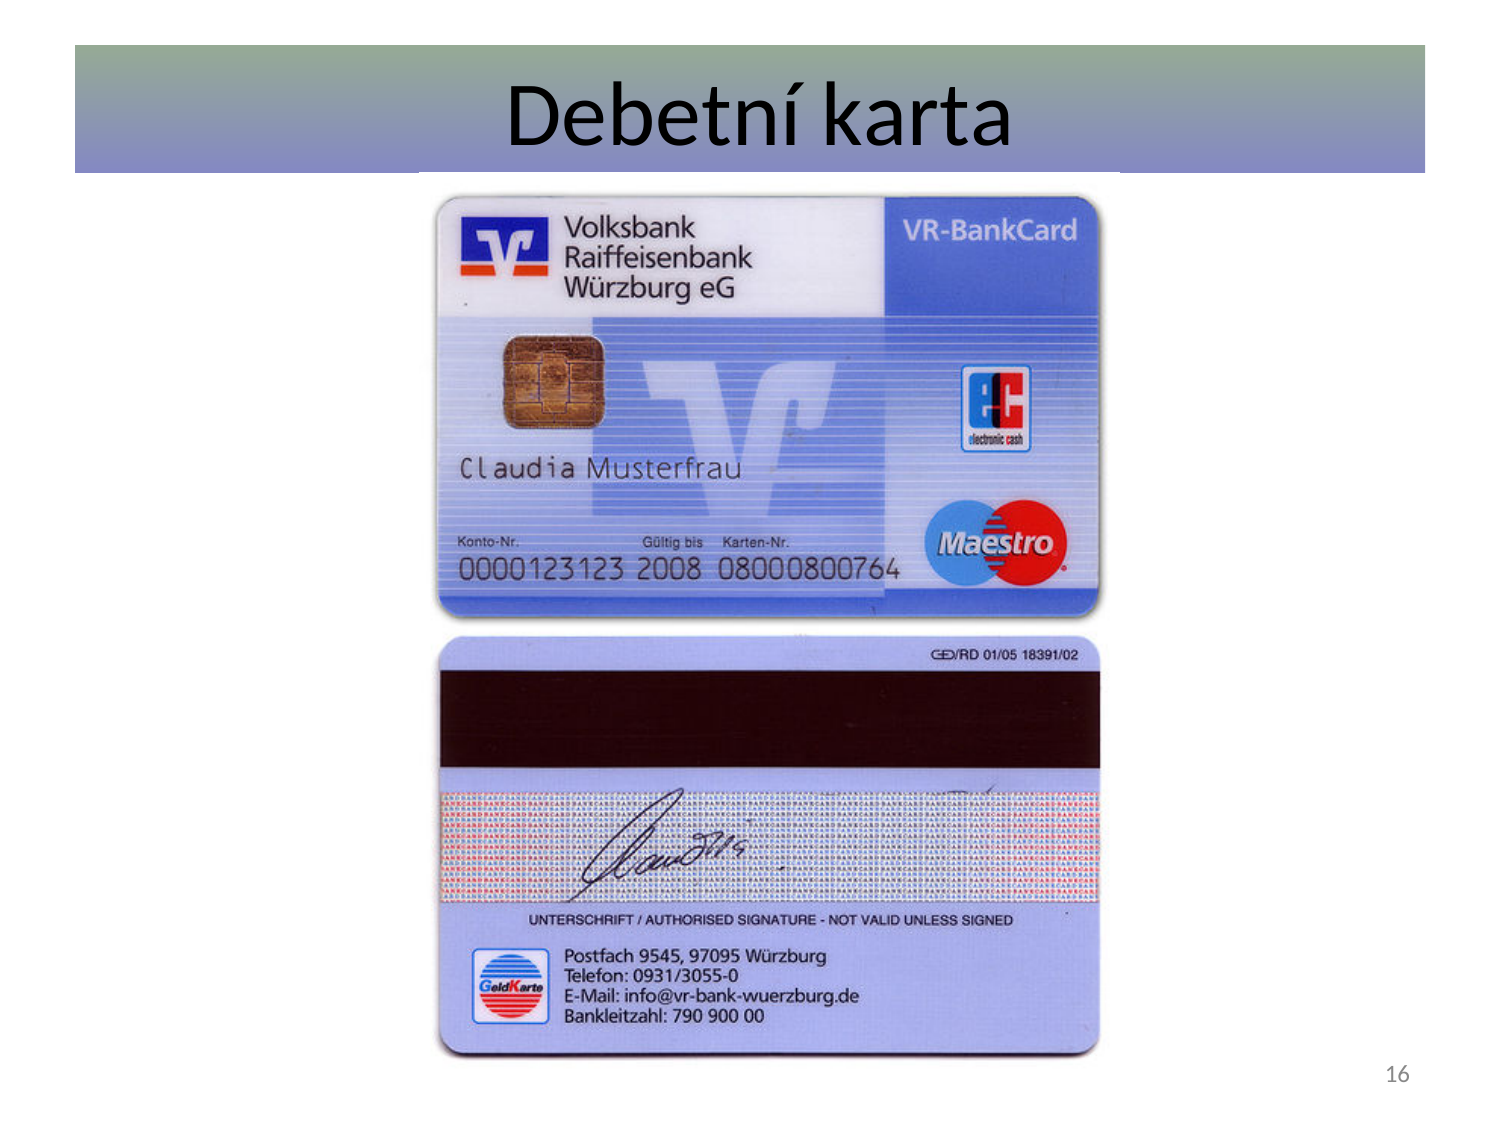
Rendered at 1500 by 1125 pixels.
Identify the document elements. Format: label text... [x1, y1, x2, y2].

title Debetní karta [75, 45, 1426, 173]
text_box <číslo> [1074, 1042, 1426, 1103]
text_box [419, 172, 1120, 1079]
